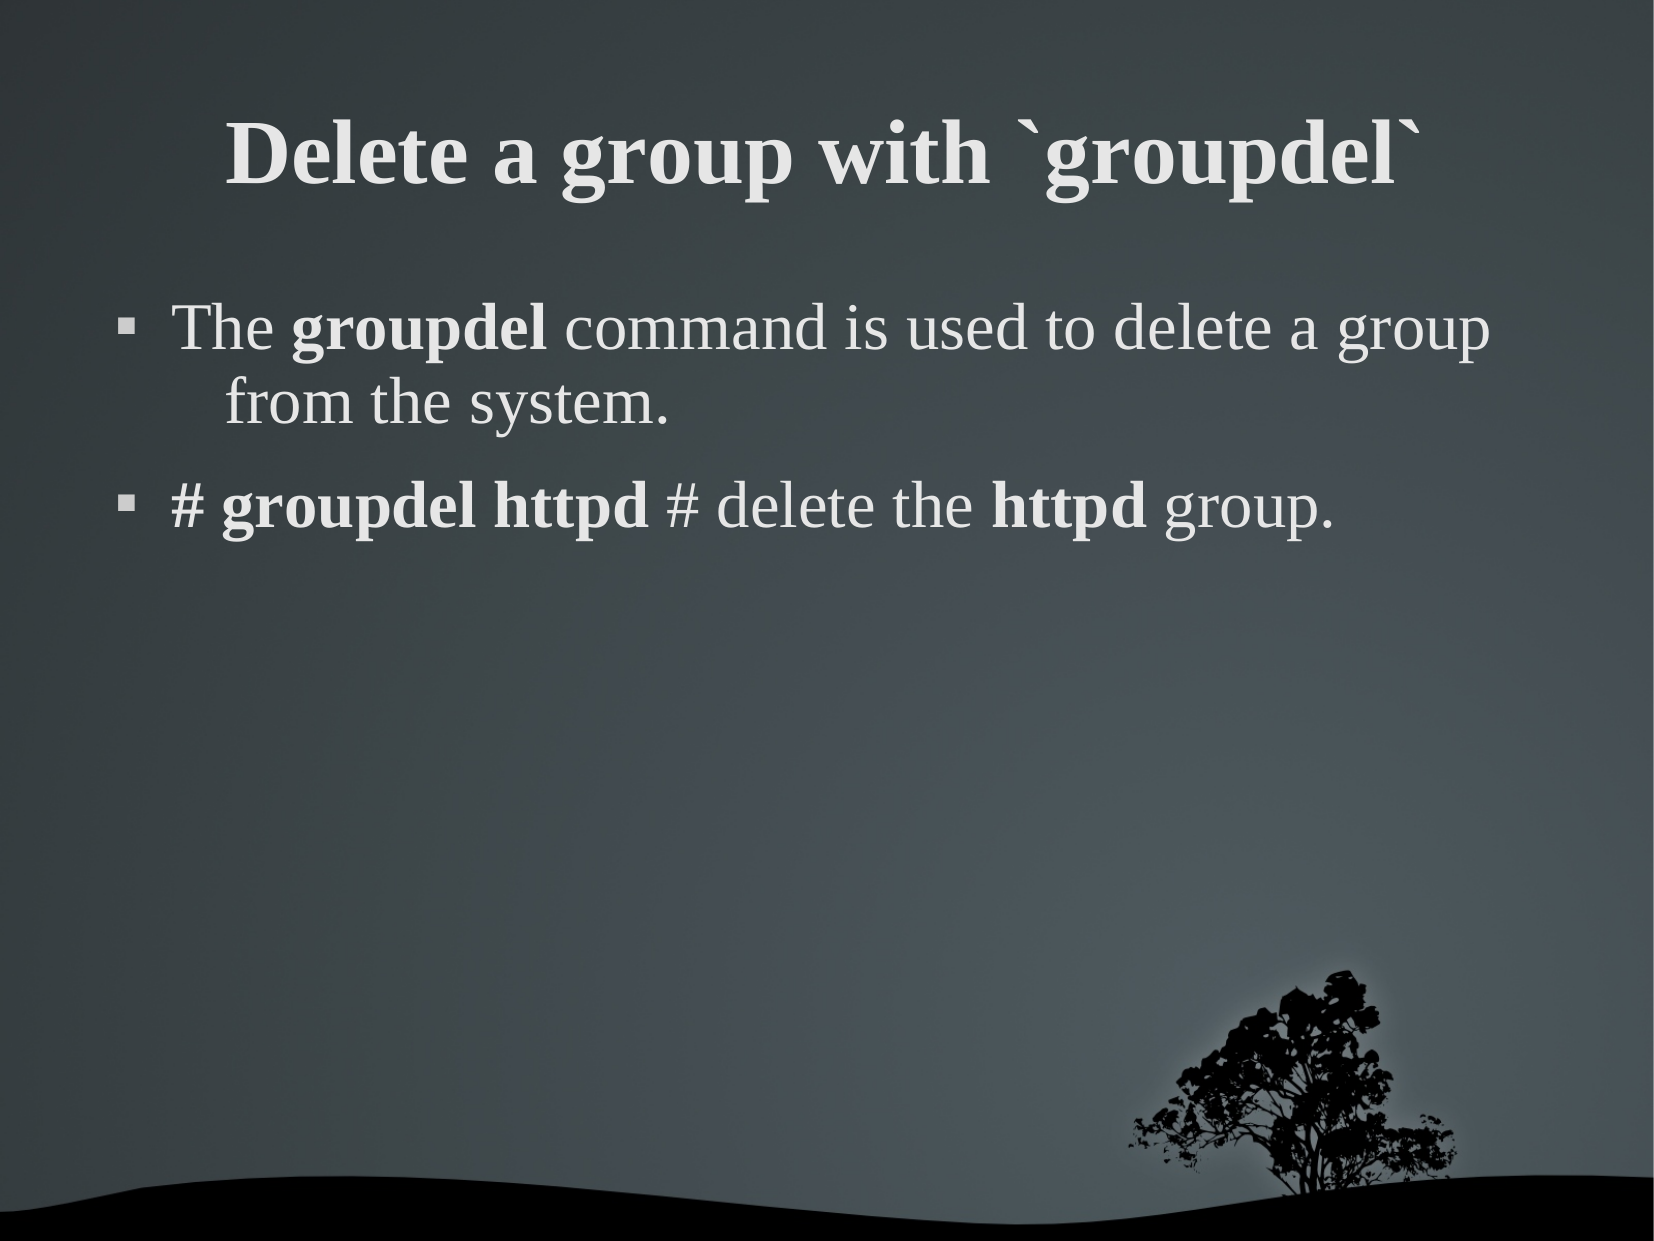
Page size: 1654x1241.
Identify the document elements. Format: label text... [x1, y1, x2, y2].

list The groupdel command is used to delete a group from the system. # groupdel httpd # delete the httpd group. [82, 290, 1571, 1109]
title Delete a group with `groupdel` [82, 49, 1571, 257]
picture [0, 0, 1654, 1241]
